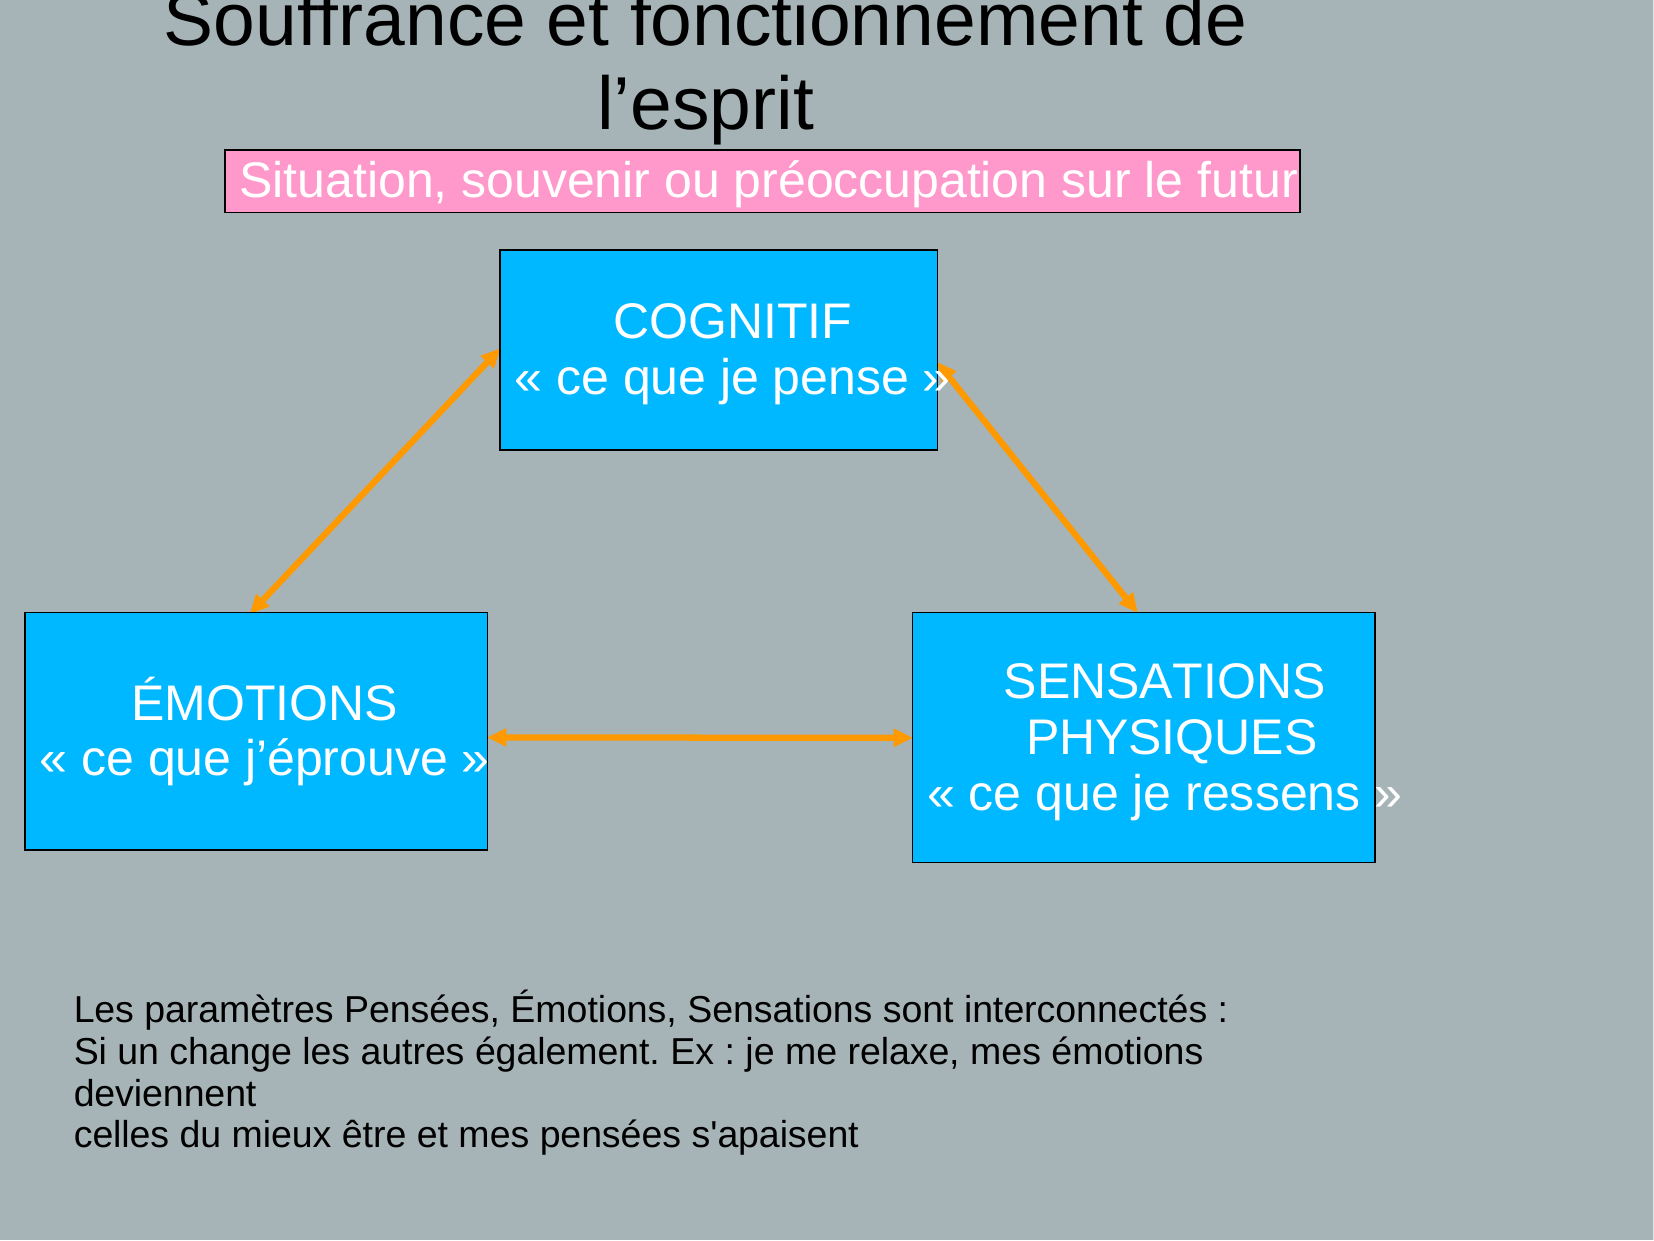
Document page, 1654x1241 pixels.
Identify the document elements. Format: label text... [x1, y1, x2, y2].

text_box ÉMOTIONS « ce que j’éprouve » [24, 612, 488, 850]
title Souffrance et fonctionnement de l’esprit [37, 0, 1374, 125]
text_box SENSATIONS PHYSIQUES « ce que je ressens » [912, 612, 1375, 863]
text_box COGNITIF « ce que je pense » [500, 249, 938, 450]
text_box Les paramètres Pensées, Émotions, Sensations sont interconnectés : Si un change les autres également. Ex : je me relaxe, mes émotions deviennent celles du mieux être et mes pensées s'apaisent [59, 981, 1412, 1126]
text_box Situation, souvenir ou préoccupation sur le futur [224, 150, 1300, 213]
